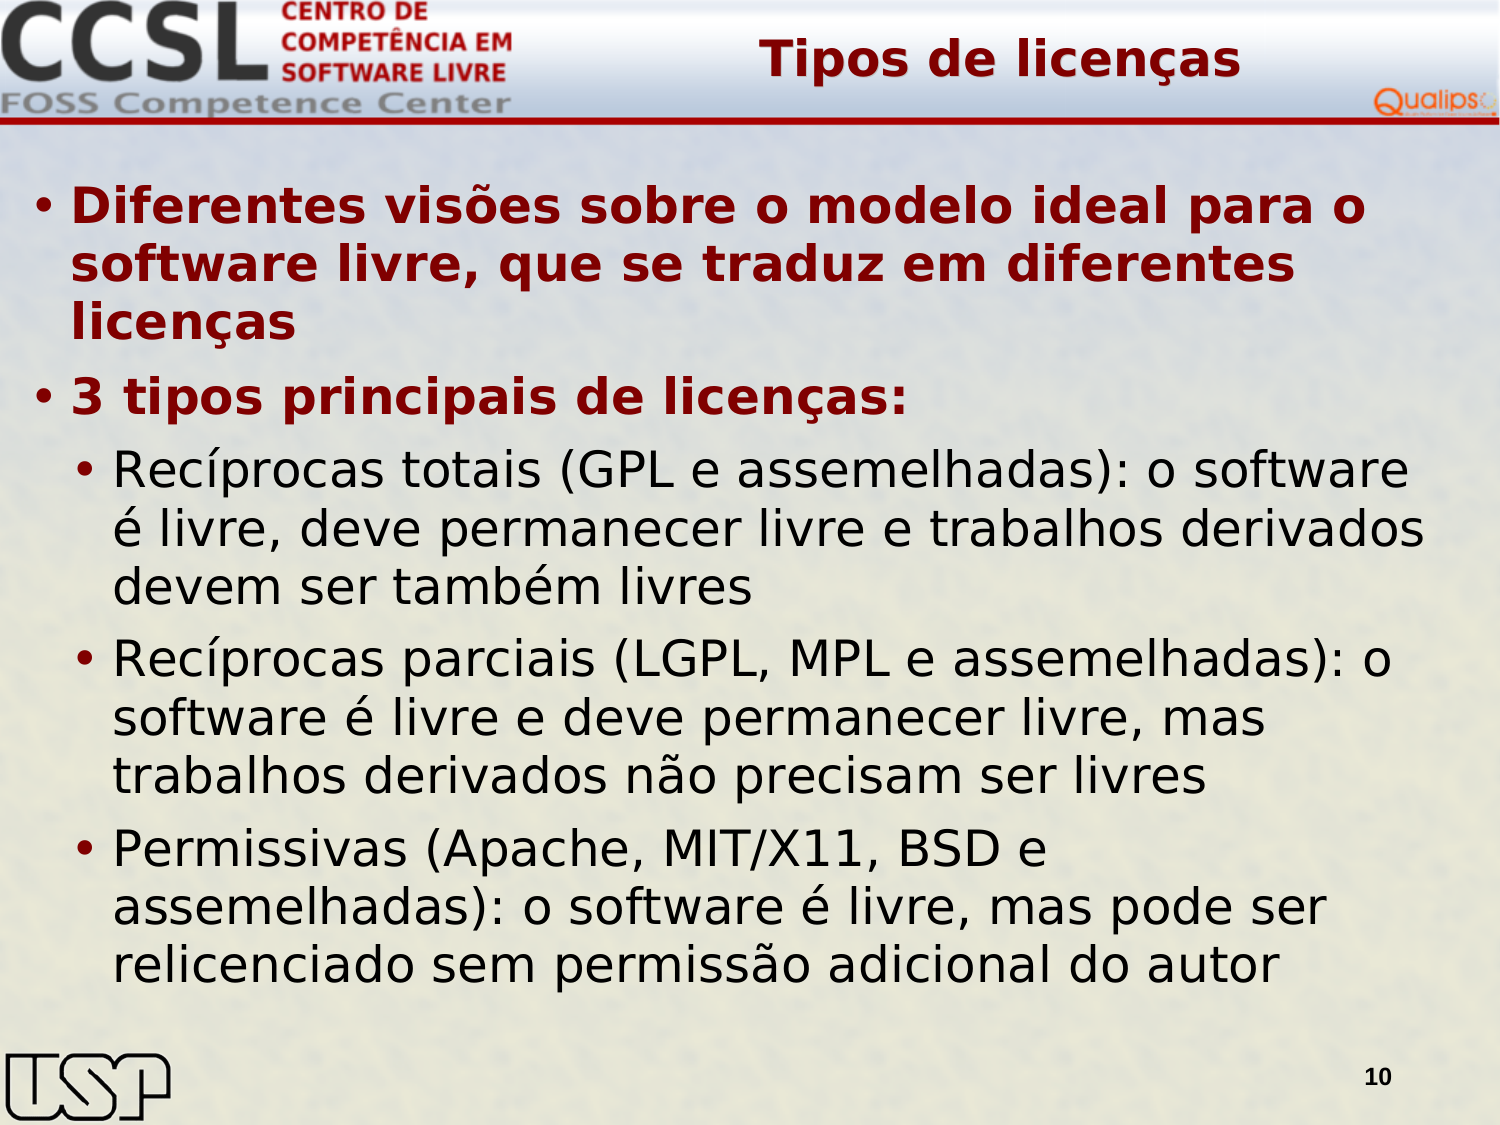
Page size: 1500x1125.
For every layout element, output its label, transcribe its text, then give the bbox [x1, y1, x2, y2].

list Diferentes visões sobre o modelo ideal para o software livre, que se traduz em diferentes licenças 3 tipos principais de licenças: Recíprocas totais (GPL e assemelhadas): o software é livre, deve permanecer livre e trabalhos derivados devem ser também livres Recíprocas parciais (LGPL, MPL e assemelhadas): o software é livre e deve permanecer livre, mas trabalhos derivados não precisam ser livres Permissivas (Apache, MIT/X11, BSD e assemelhadas): o software é livre, mas pode ser relicenciado sem permissão adicional do autor [29, 177, 1447, 995]
title Tipos de licenças [501, 0, 1500, 119]
picture [0, 0, 1500, 1125]
